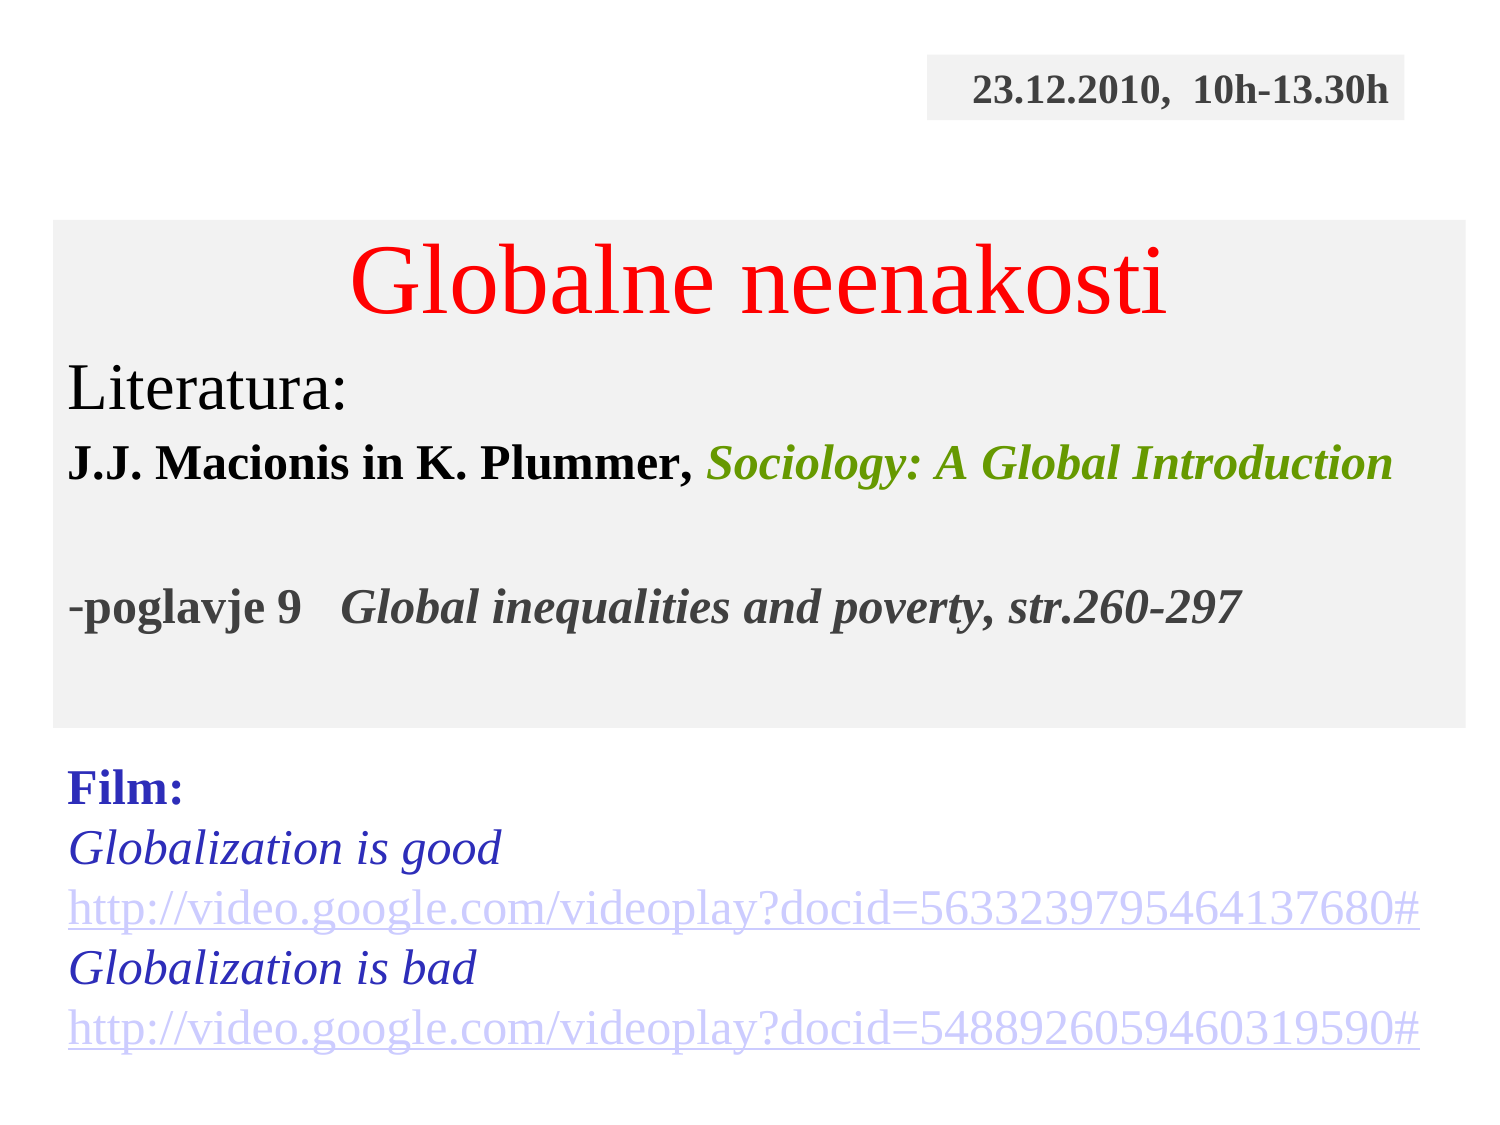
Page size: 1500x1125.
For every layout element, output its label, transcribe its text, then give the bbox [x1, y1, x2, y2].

text_box 23.12.2010, 10h-13.30h [927, 54, 1405, 121]
text_box Globalne neenakosti Literatura: J.J. Macionis in K. Plummer, Sociology: A Global Introduction poglavje 9 Global inequalities and poverty, str.260-297 Film: Globalization is good http://video.google.com/videoplay?docid=5633239795464137680# Globalization is bad http://video.google.com/videoplay?docid=5488926059460319590# [53, 219, 1466, 728]
